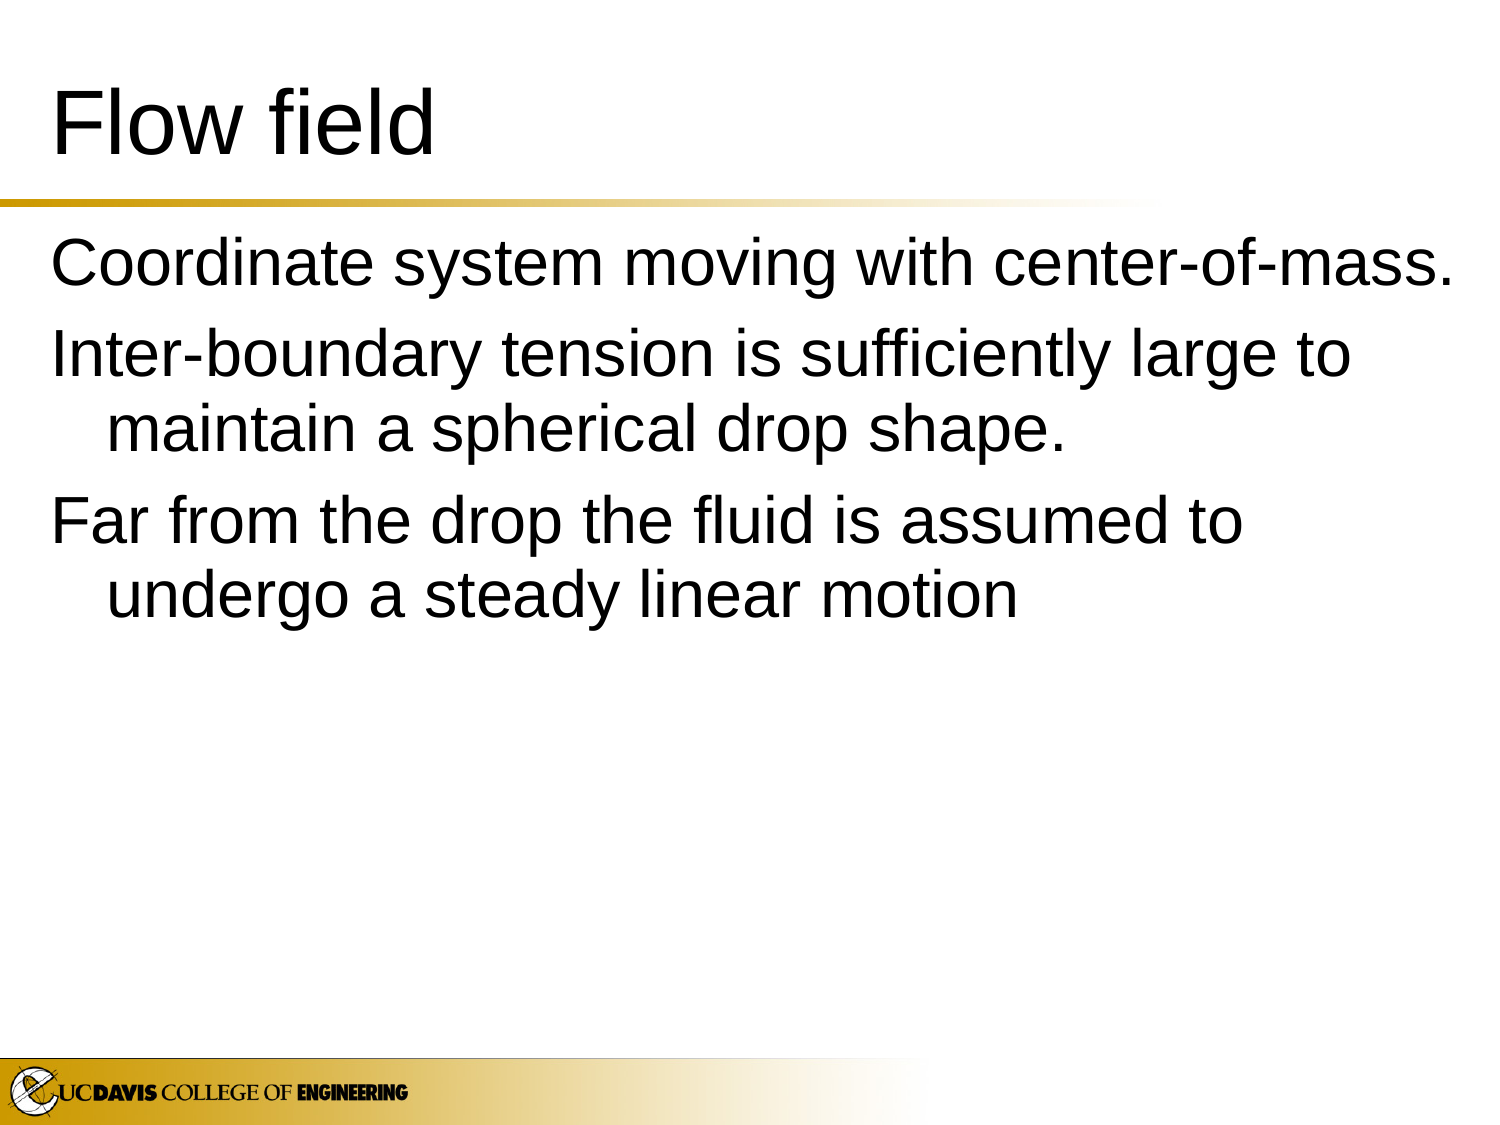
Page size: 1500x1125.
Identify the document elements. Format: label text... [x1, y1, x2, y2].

title Flow field [49, 52, 1425, 193]
picture [0, 199, 1500, 207]
list Coordinate system moving with center-of-mass. Inter-boundary tension is sufficiently large to maintain a spherical drop shape. Far from the drop the fluid is assumed to undergo a steady linear motion [50, 224, 1476, 1036]
picture [0, 1058, 1201, 1125]
